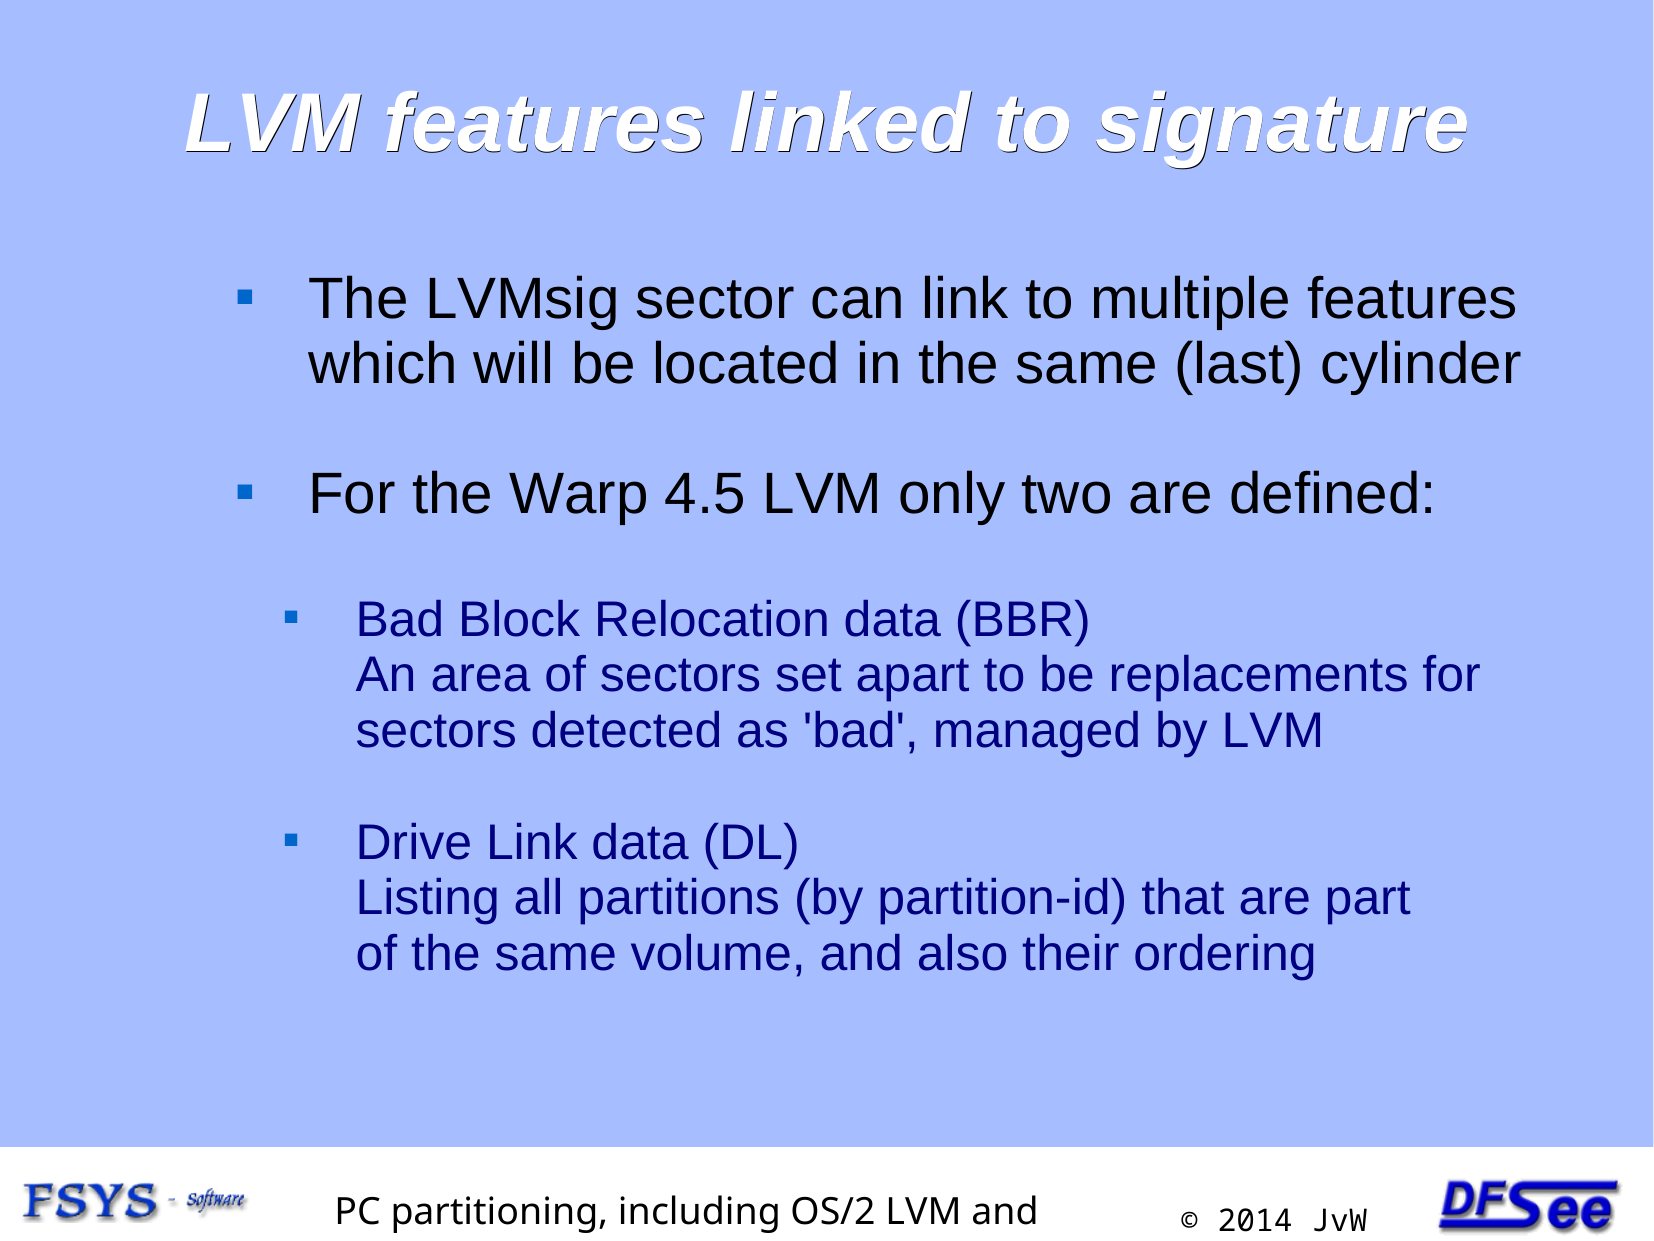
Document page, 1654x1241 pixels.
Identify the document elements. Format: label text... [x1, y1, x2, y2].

list The LVMsig sector can link to multiple features which will be located in the same (last) cylinder For the Warp 4.5 LVM only two are defined: Bad Block Relocation data (BBR) An area of sectors set apart to be replacements for sectors detected as 'bad', managed by LVM Drive Link data (DL) Listing all partitions (by partition-id) that are part of the same volume, and also their ordering [178, 265, 1570, 1147]
picture [18, 1178, 254, 1223]
title LVM features linked to signature [121, 19, 1534, 227]
picture [1434, 1177, 1623, 1241]
